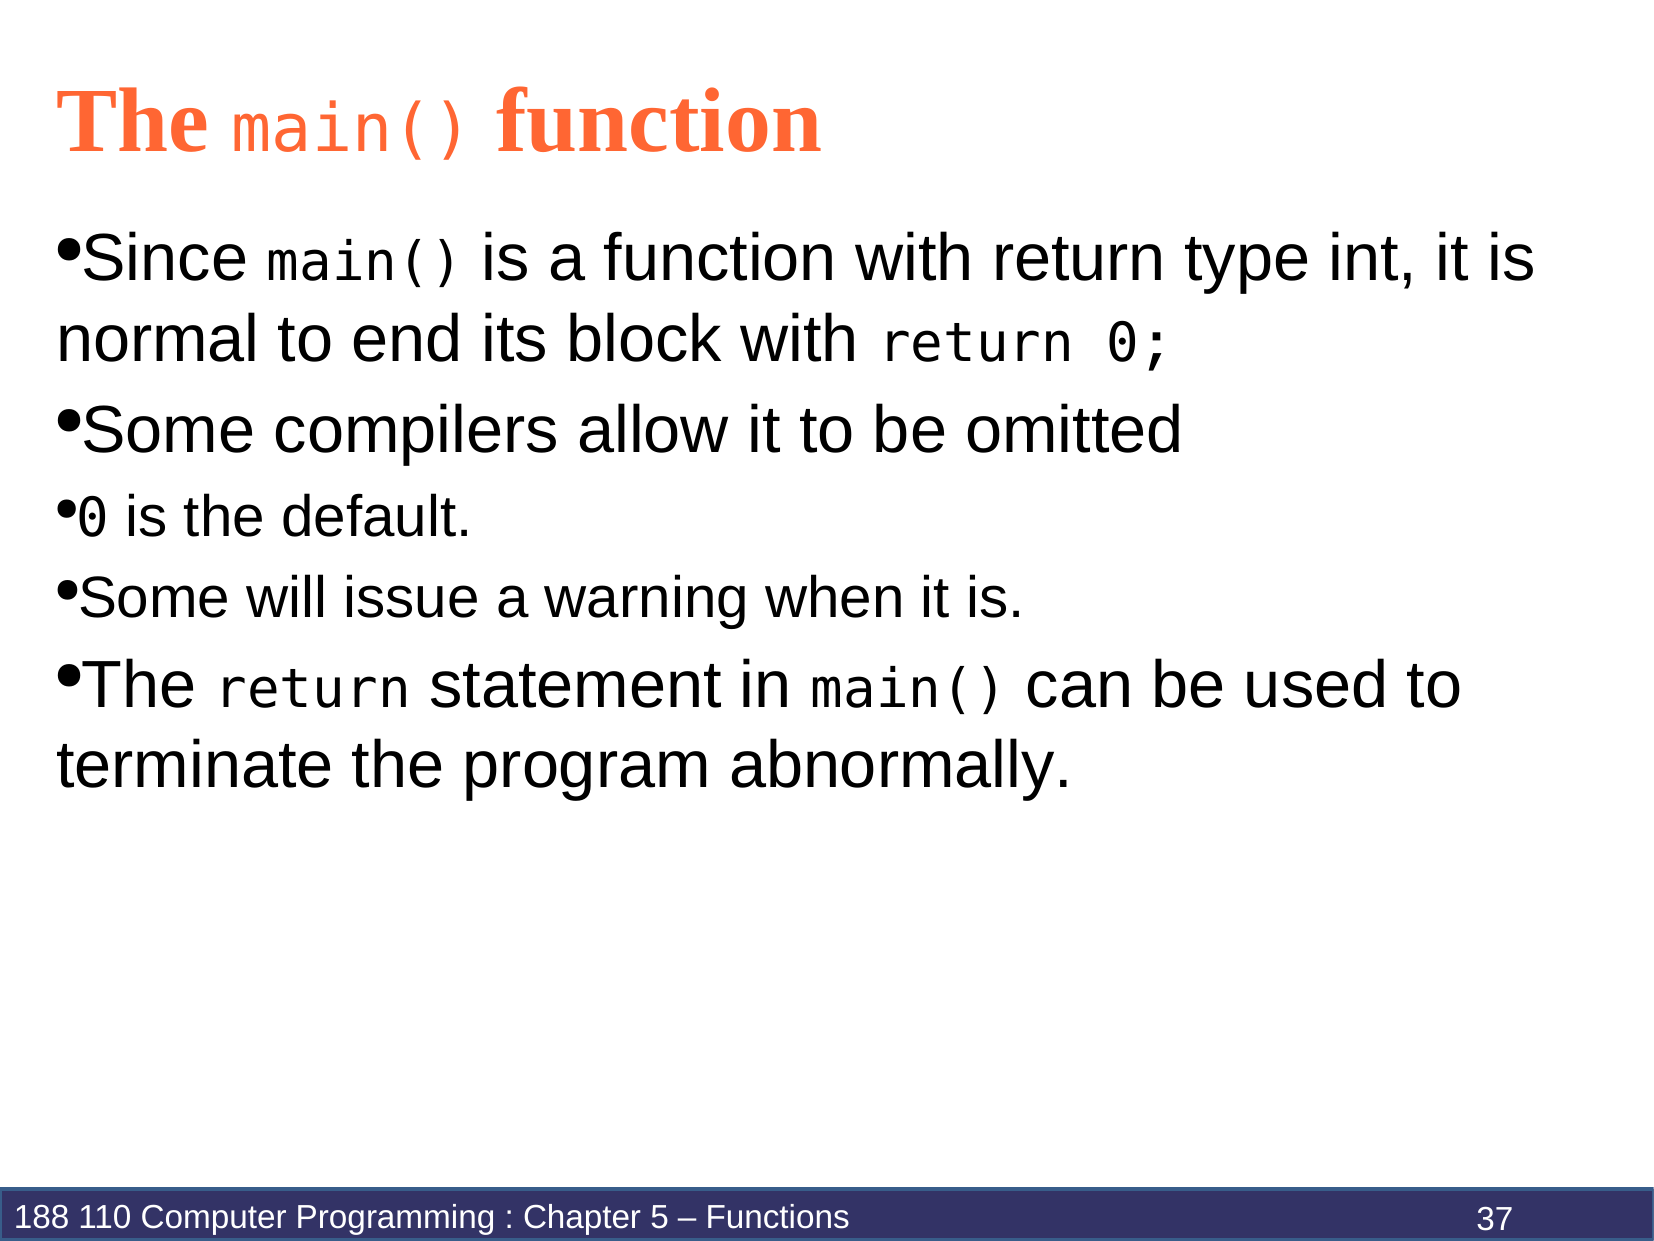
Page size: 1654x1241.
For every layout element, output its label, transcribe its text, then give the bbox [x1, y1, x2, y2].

title The main() function [55, 46, 1591, 182]
list Since main() is a function with return type int, it is normal to end its block with return 0; Some compilers allow it to be omitted 0 is the default. Some will issue a warning when it is. The return statement in main() can be used to terminate the program abnormally. [56, 214, 1591, 1122]
